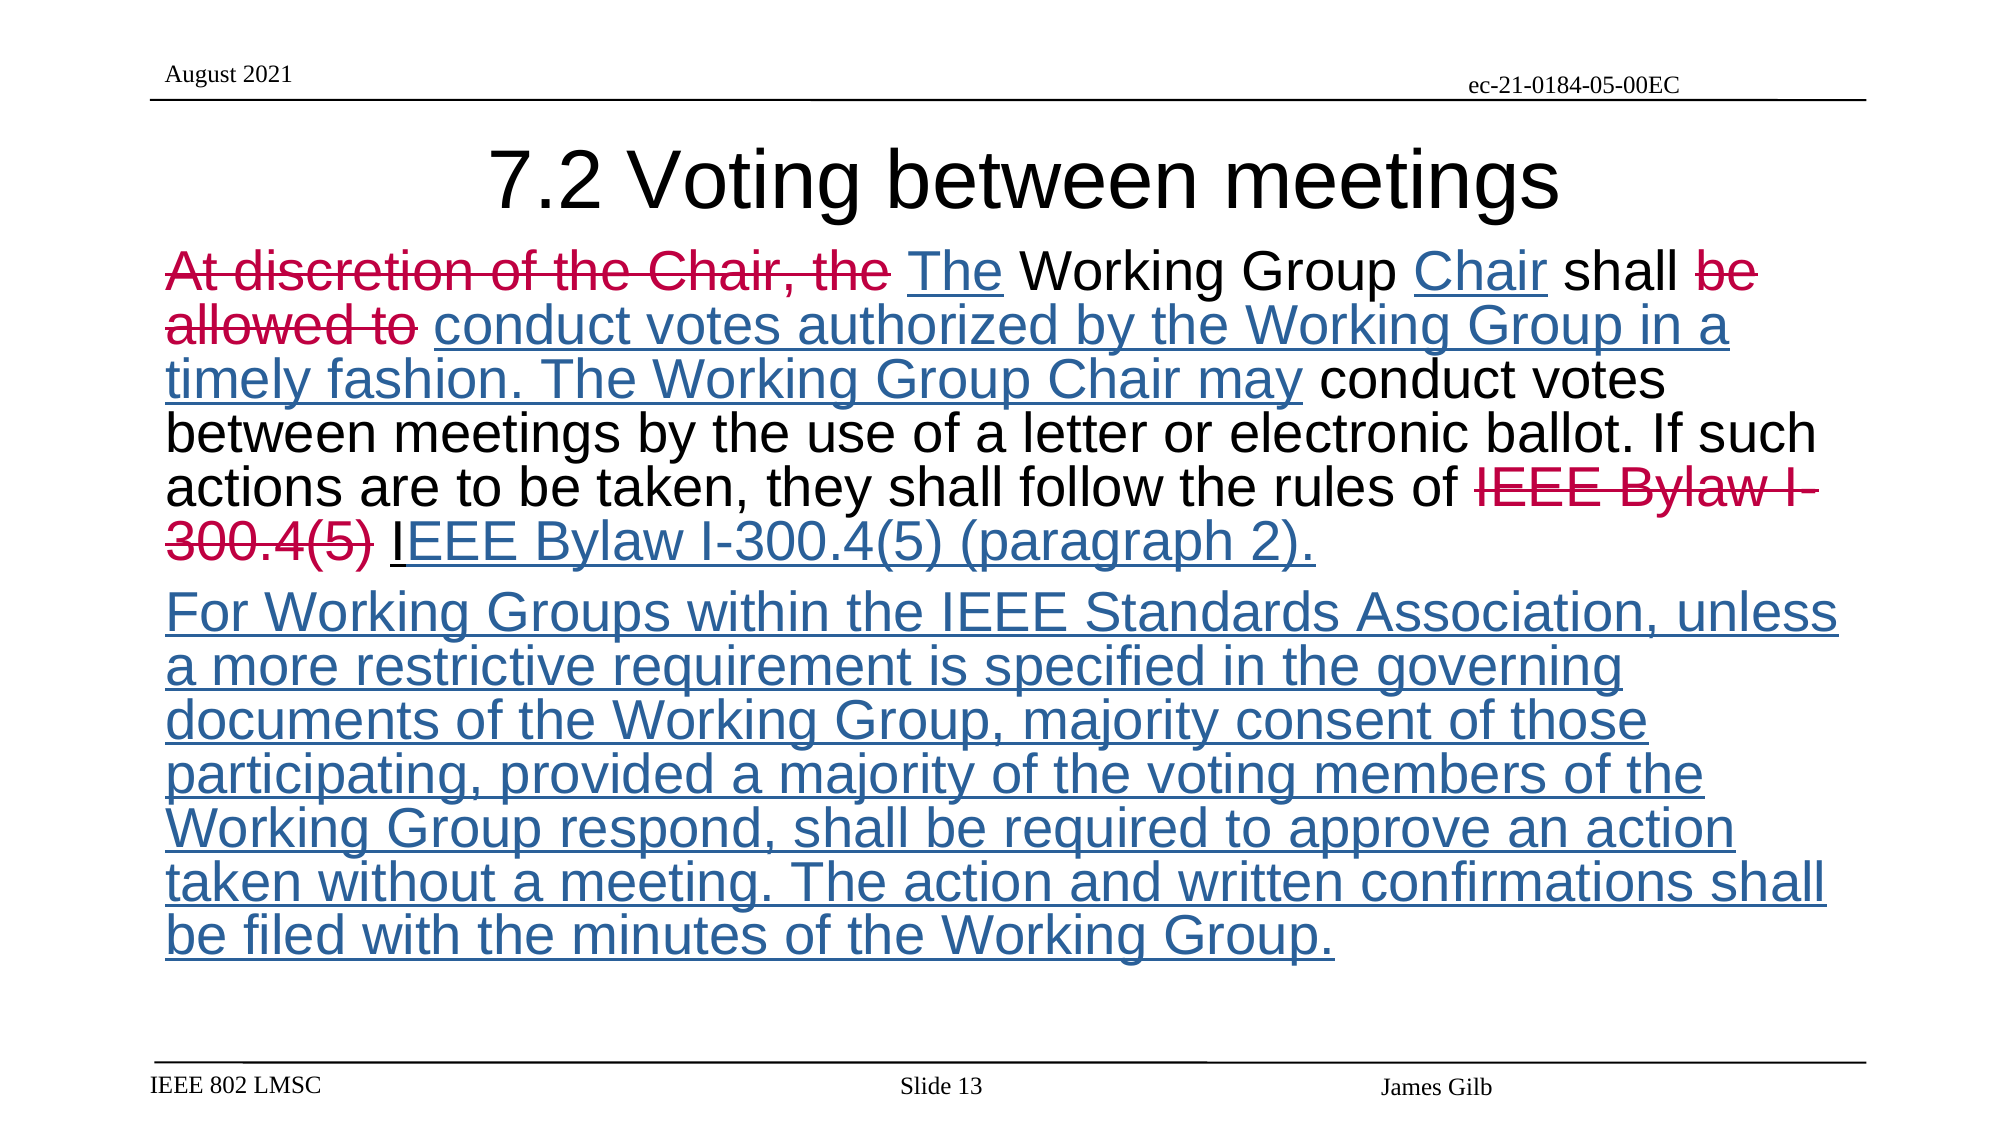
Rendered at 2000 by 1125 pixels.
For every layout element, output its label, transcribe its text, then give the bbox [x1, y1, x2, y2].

title 7.2 Voting between meetings [149, 112, 1900, 238]
text_box Slide [799, 1069, 1083, 1108]
list At discretion of the Chair, the The Working Group Chair shall be allowed to conduct votes authorized by the Working Group in a timely fashion. The Working Group Chair may conduct votes between meetings by the use of a letter or electronic ballot. If such actions are to be taken, they shall follow the rules of IEEE Bylaw I-300.4(5) IEEE Bylaw I-300.4(5) (paragraph 2). For Working Groups within the IEEE Standards Association, unless a more restrictive requirement is specified in the governing documents of the Working Group, majority consent of those participating, provided a majority of the voting members of the Working Group respond, shall be required to approve an action taken without a meeting. The action and written confirmations shall be filed with the minutes of the Working Group. [149, 239, 1900, 1051]
